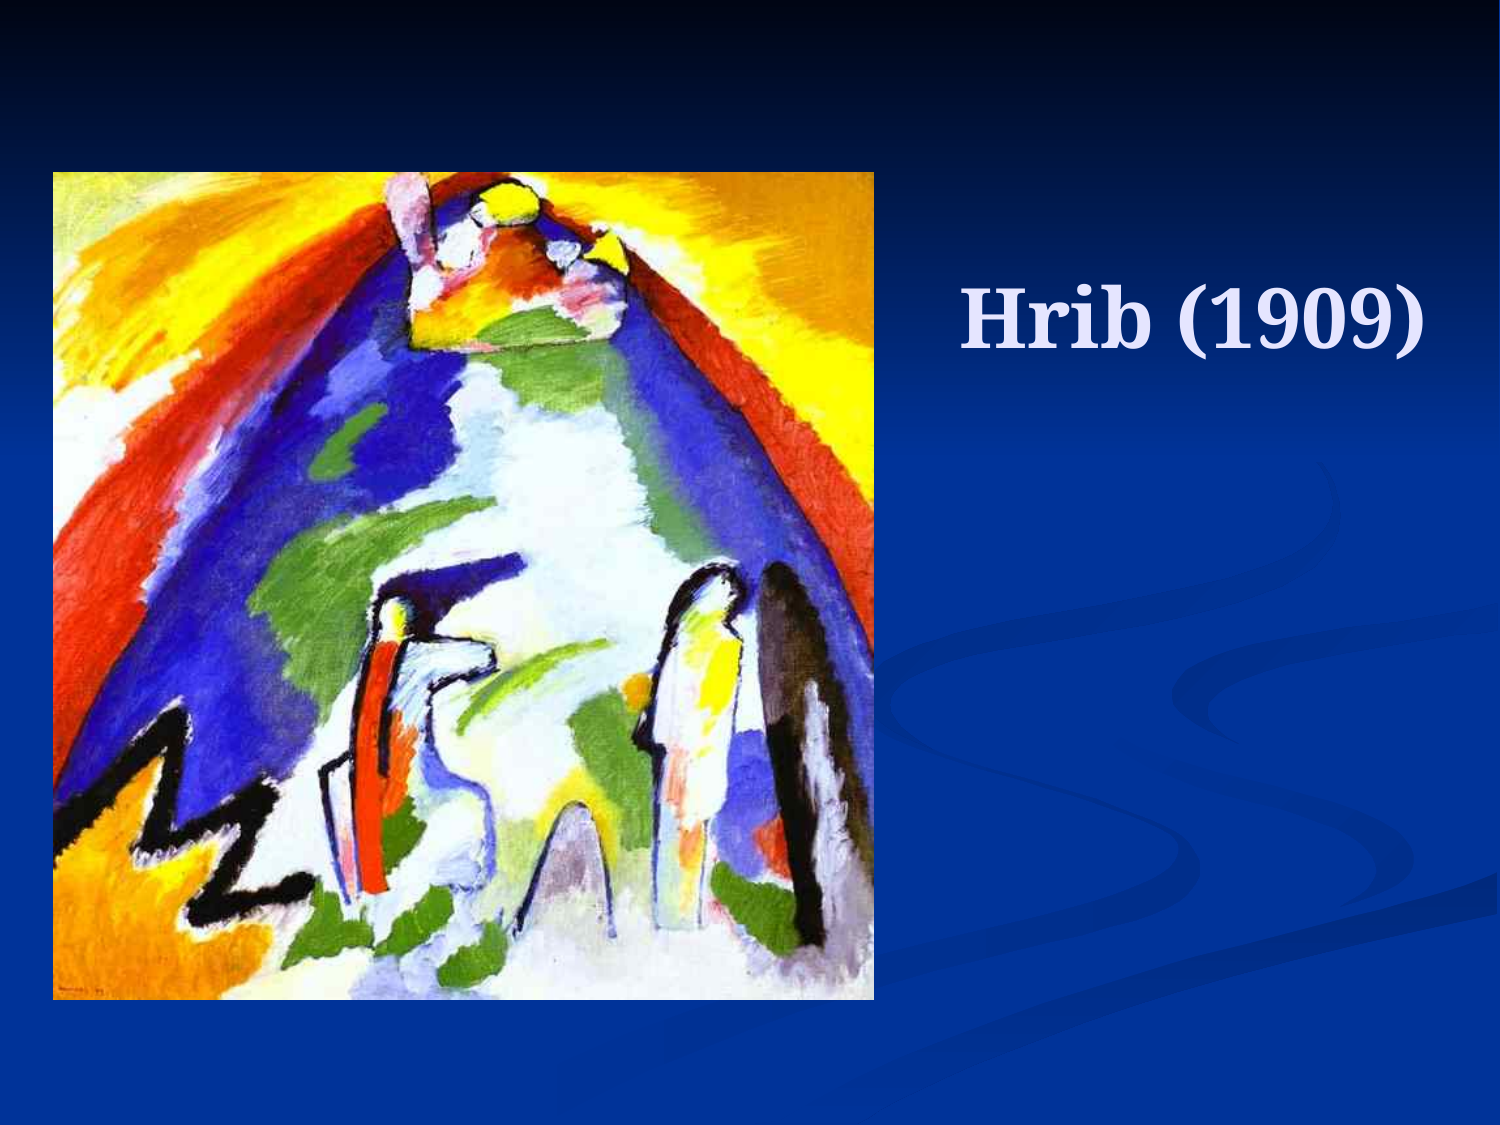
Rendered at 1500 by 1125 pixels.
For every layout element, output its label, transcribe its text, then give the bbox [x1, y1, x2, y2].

title Hrib (1909) [927, 243, 1461, 387]
picture [53, 172, 874, 1000]
